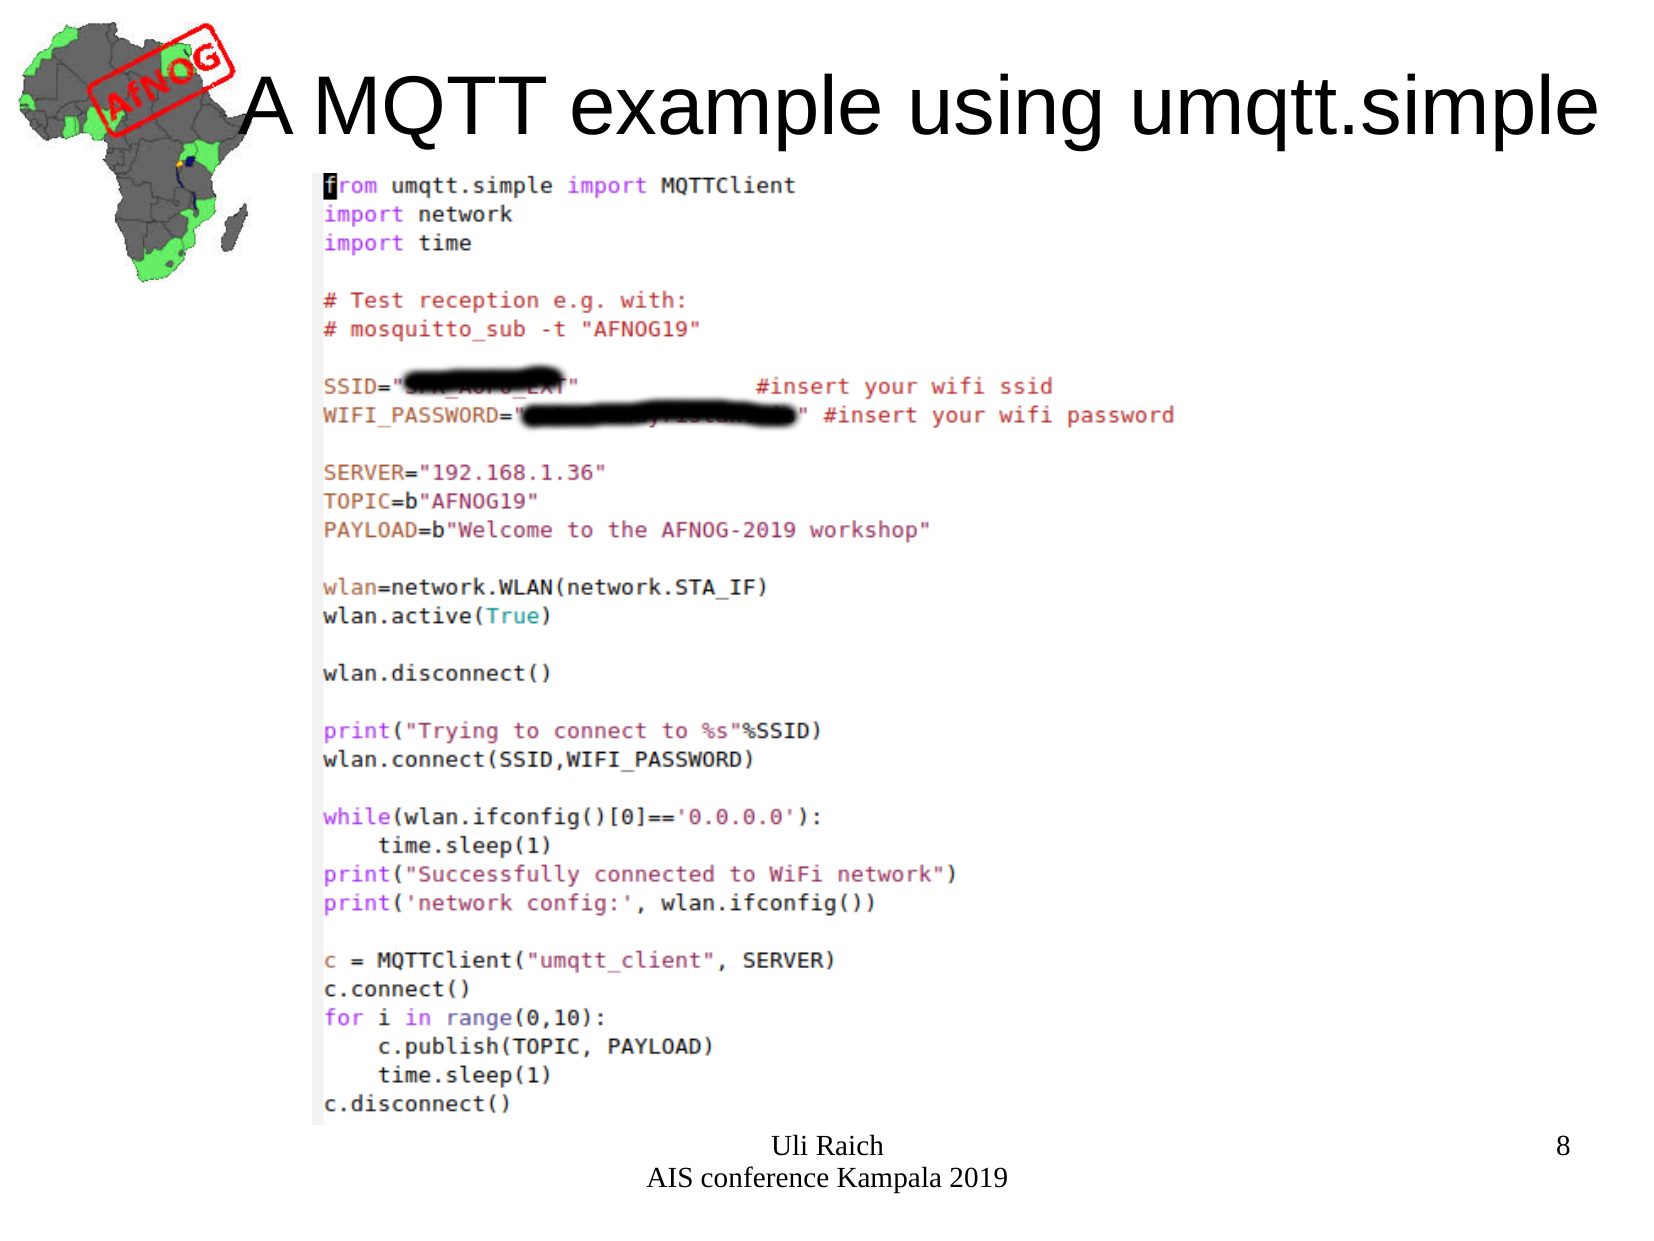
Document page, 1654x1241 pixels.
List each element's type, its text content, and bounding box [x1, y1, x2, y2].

picture [312, 173, 1216, 1126]
picture [9, 0, 259, 291]
title A MQTT example using umqtt.simple [210, 12, 1654, 199]
